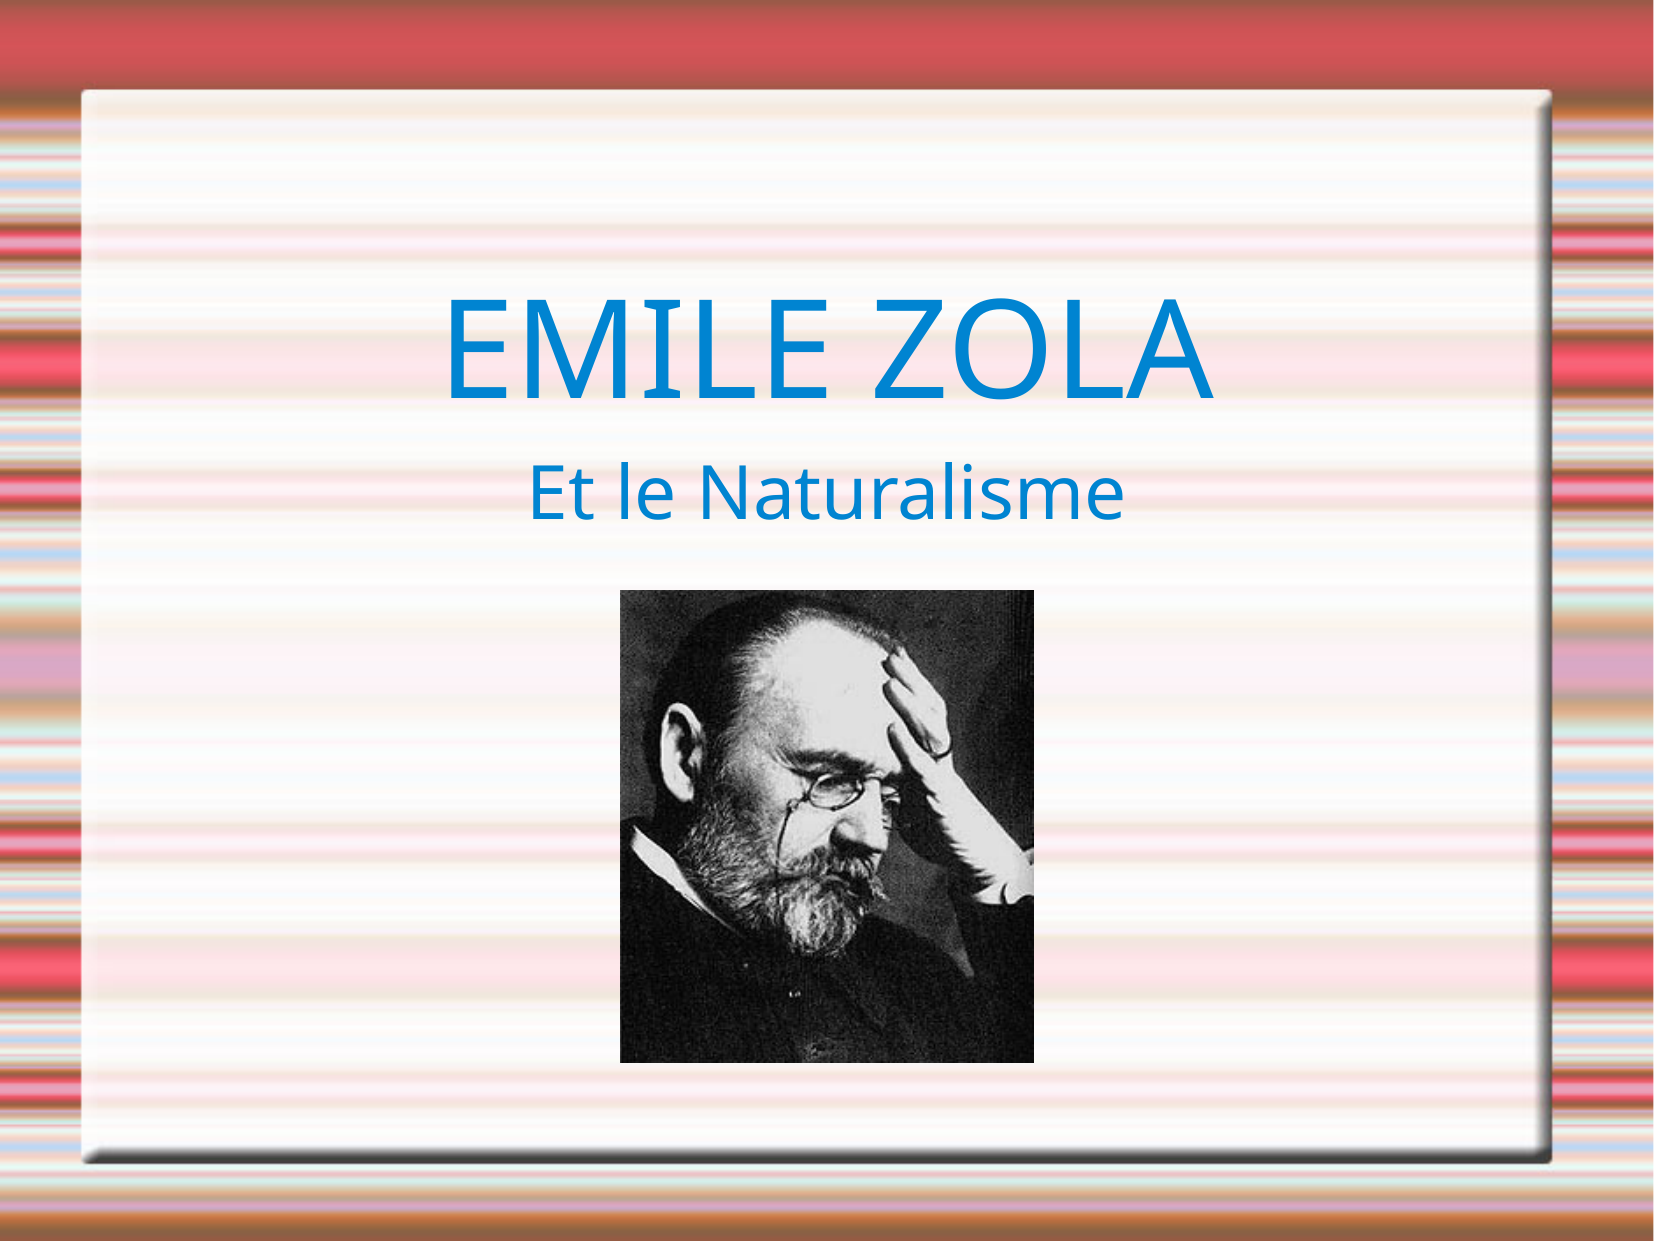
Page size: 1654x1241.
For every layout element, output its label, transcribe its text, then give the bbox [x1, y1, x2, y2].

text_box EMILE ZOLA Et le Naturalisme [265, 0, 1388, 591]
picture [0, 0, 1654, 1241]
